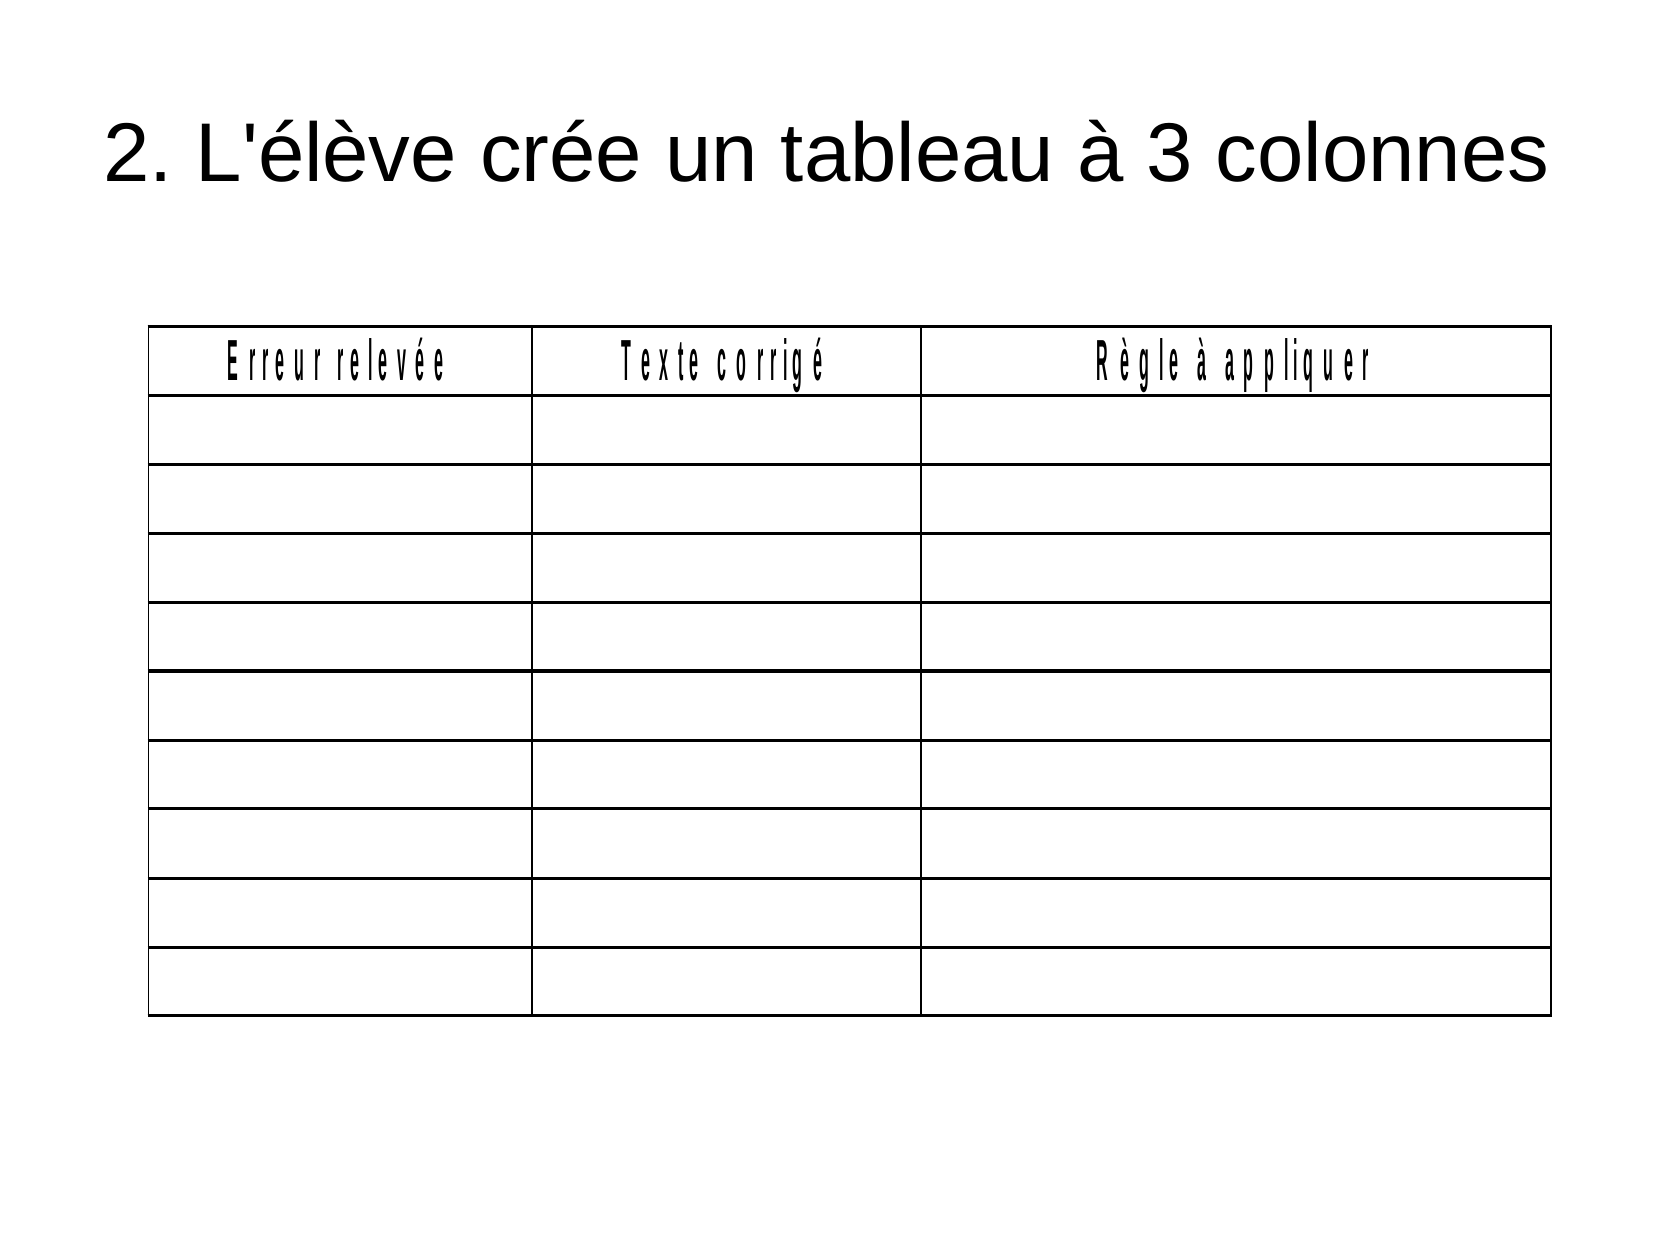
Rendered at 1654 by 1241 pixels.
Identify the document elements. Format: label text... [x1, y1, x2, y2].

picture [147, 324, 1565, 1152]
chart [82, 290, 1571, 1109]
title 2. L'élève crée un tableau à 3 colonnes [82, 49, 1571, 257]
